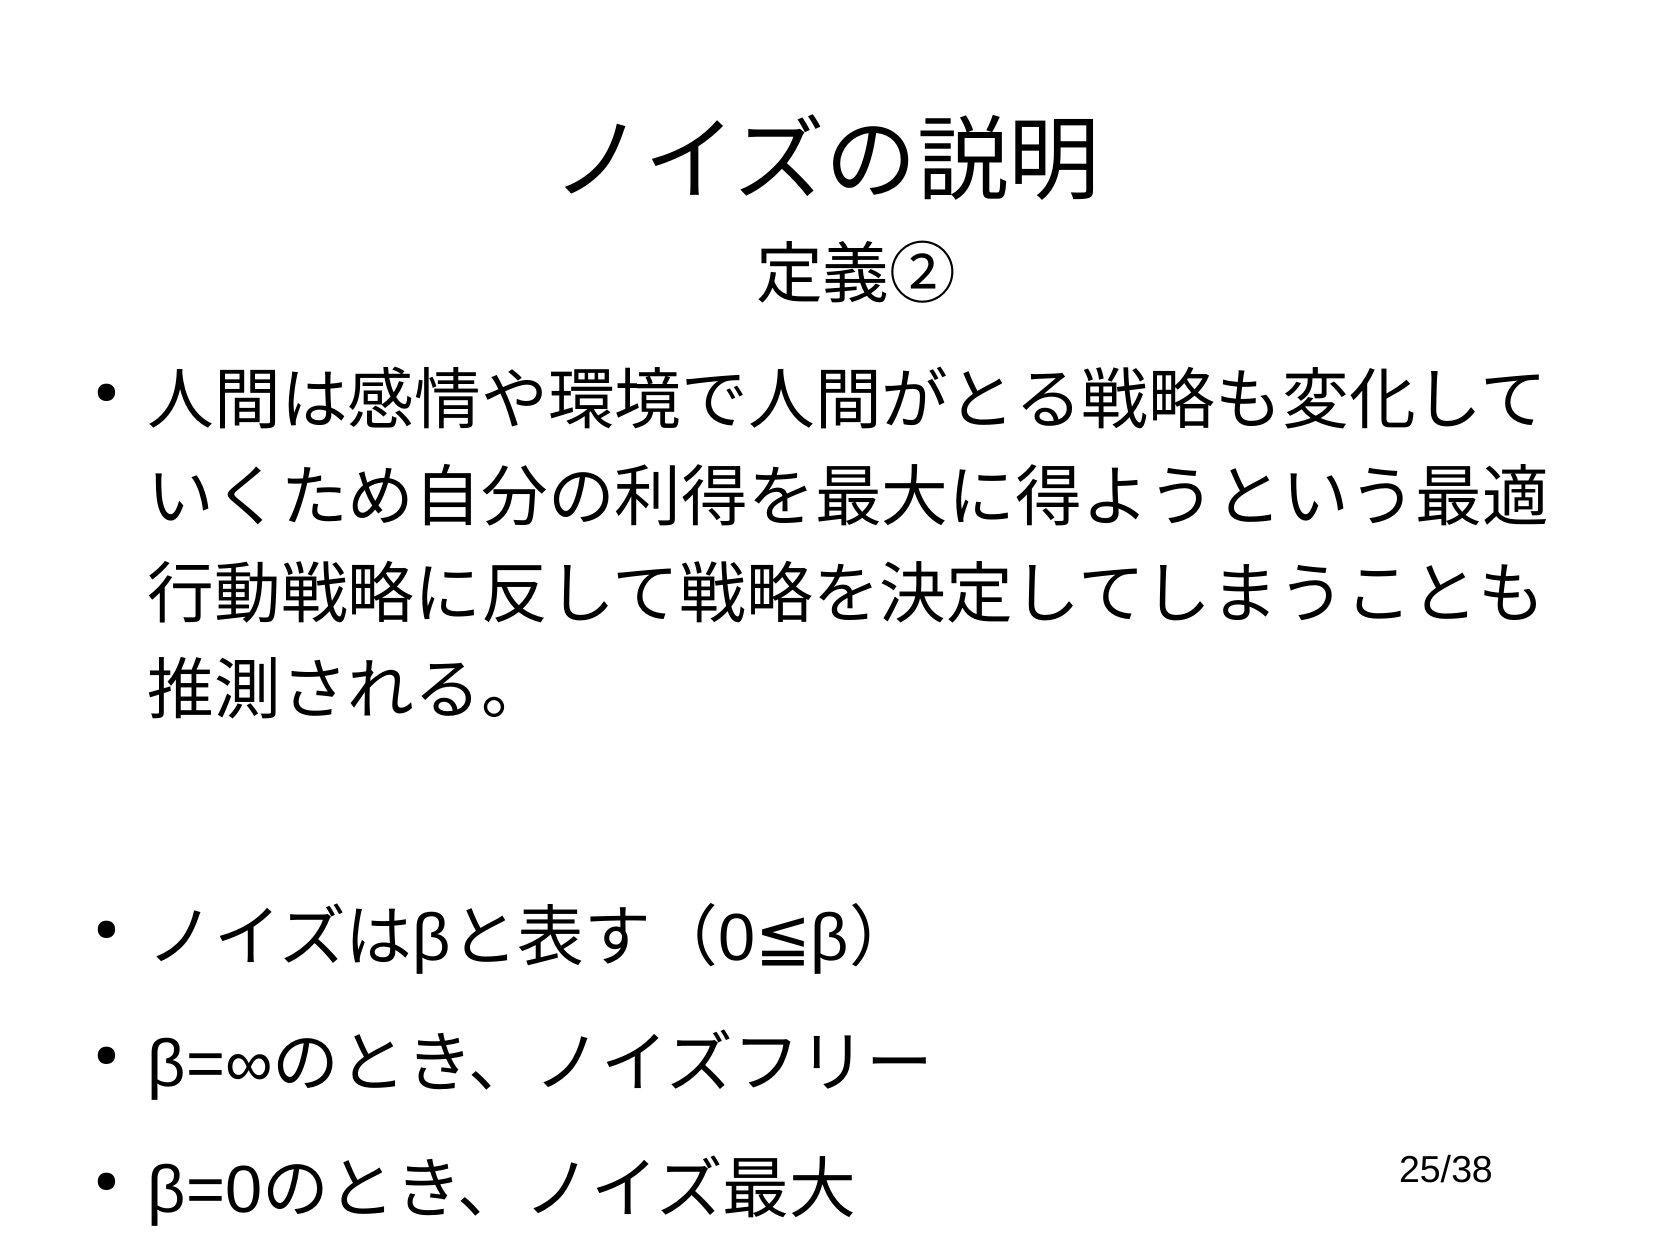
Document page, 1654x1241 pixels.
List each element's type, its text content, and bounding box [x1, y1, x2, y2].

list 定義② 人間は感情や環境で人間がとる戦略も変化していくため自分の利得を最大に得ようという最適行動戦略に反して戦略を決定してしまうことも推測される。 ノイズはβと表す（0≦β） β=∞のとき、ノイズフリー β=0のとき、ノイズ最大 (ノイズ最大の場合は周囲に影響されずランダム で戦略を決定する） [76, 220, 1565, 1241]
title ノイズの説明 [82, 49, 1571, 257]
text_box <番号>/38 [1413, 1140, 1608, 1211]
